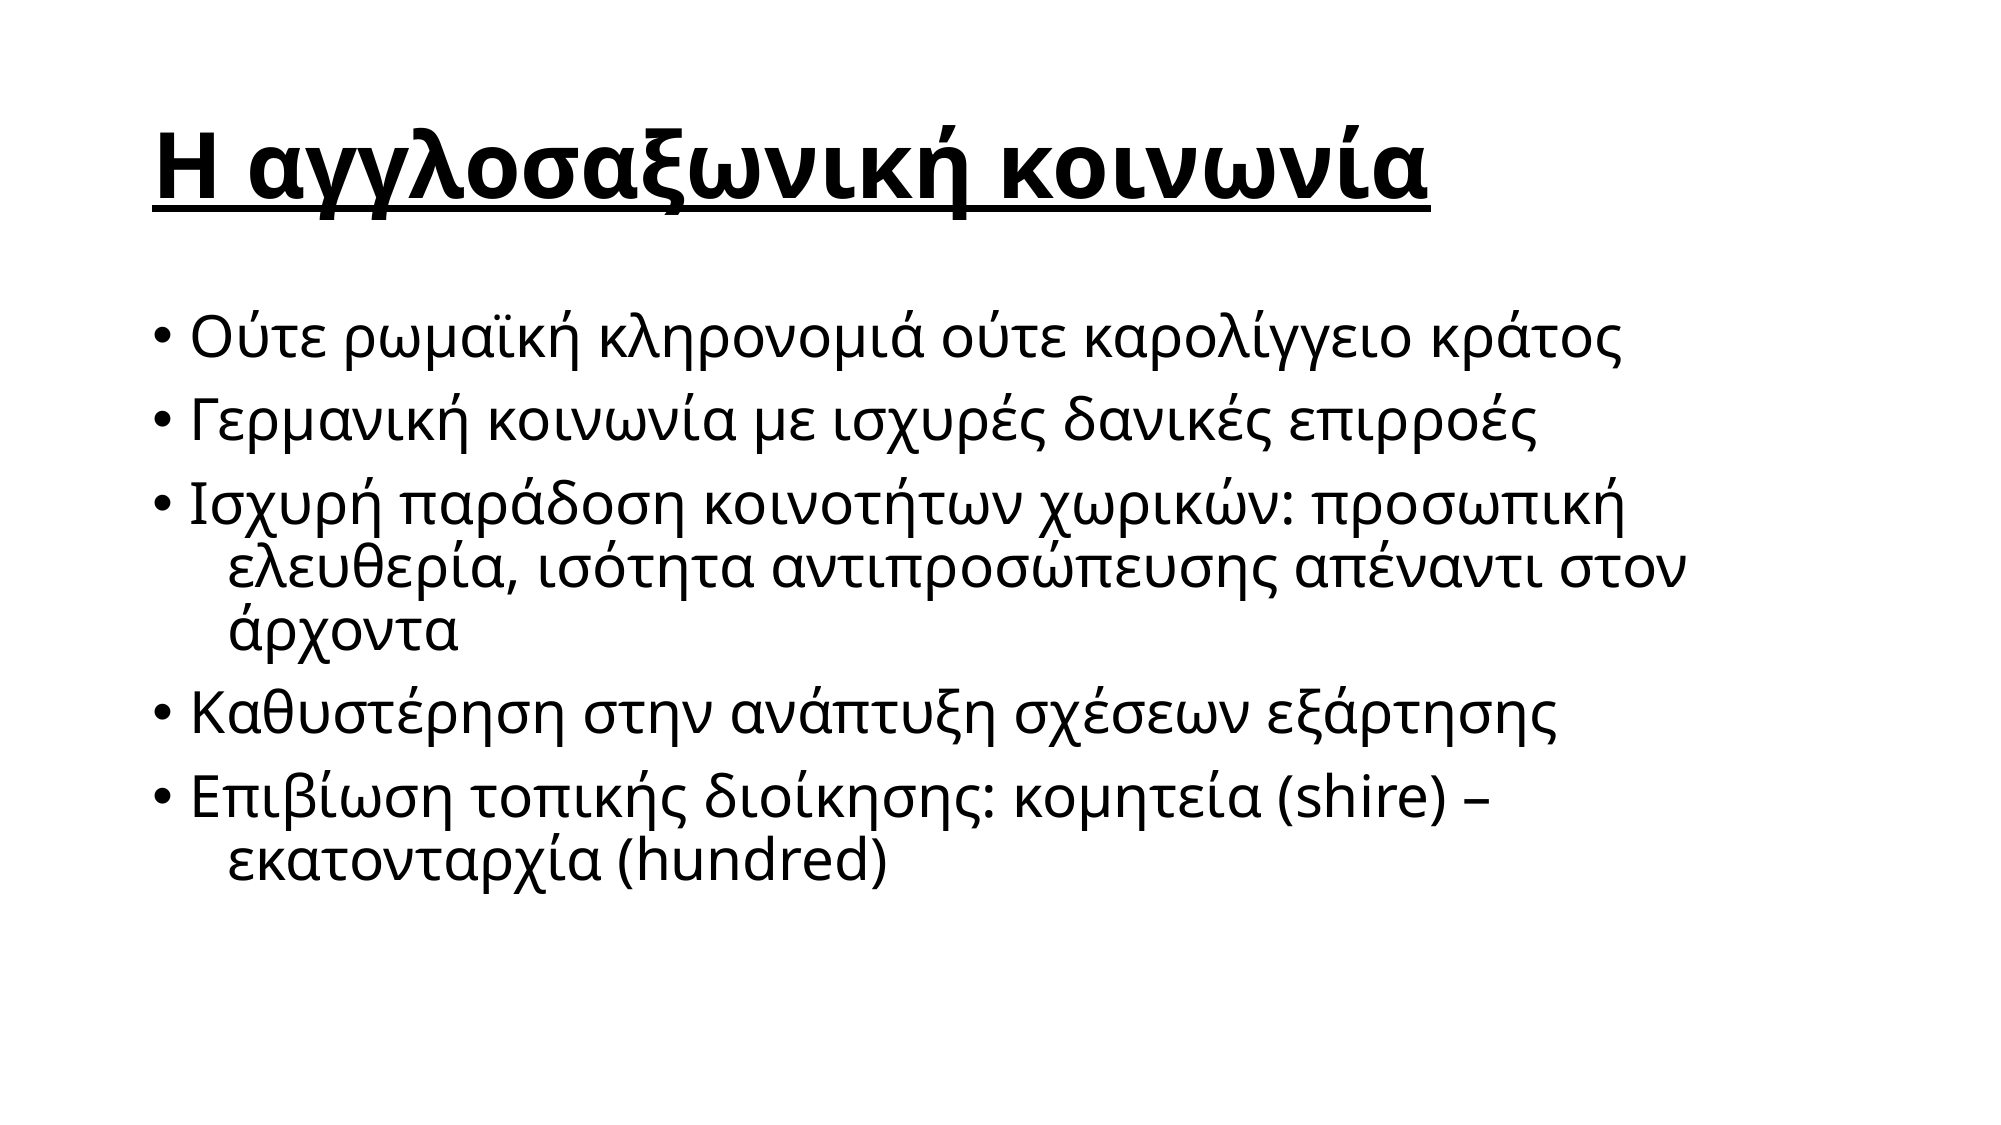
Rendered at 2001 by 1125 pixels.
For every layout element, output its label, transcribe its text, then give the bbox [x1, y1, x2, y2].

title Η αγγλοσαξωνική κοινωνία [137, 59, 1863, 278]
list Ούτε ρωμαϊκή κληρονομιά ούτε καρολίγγειο κράτος Γερμανική κοινωνία με ισχυρές δανικές επιρροές Ισχυρή παράδοση κοινοτήτων χωρικών: προσωπική ελευθερία, ισότητα αντιπροσώπευσης απέναντι στον άρχοντα Καθυστέρηση στην ανάπτυξη σχέσεων εξάρτησης Επιβίωση τοπικής διοίκησης: κομητεία (shire) – εκατονταρχία (hundred) [137, 299, 1863, 1014]
